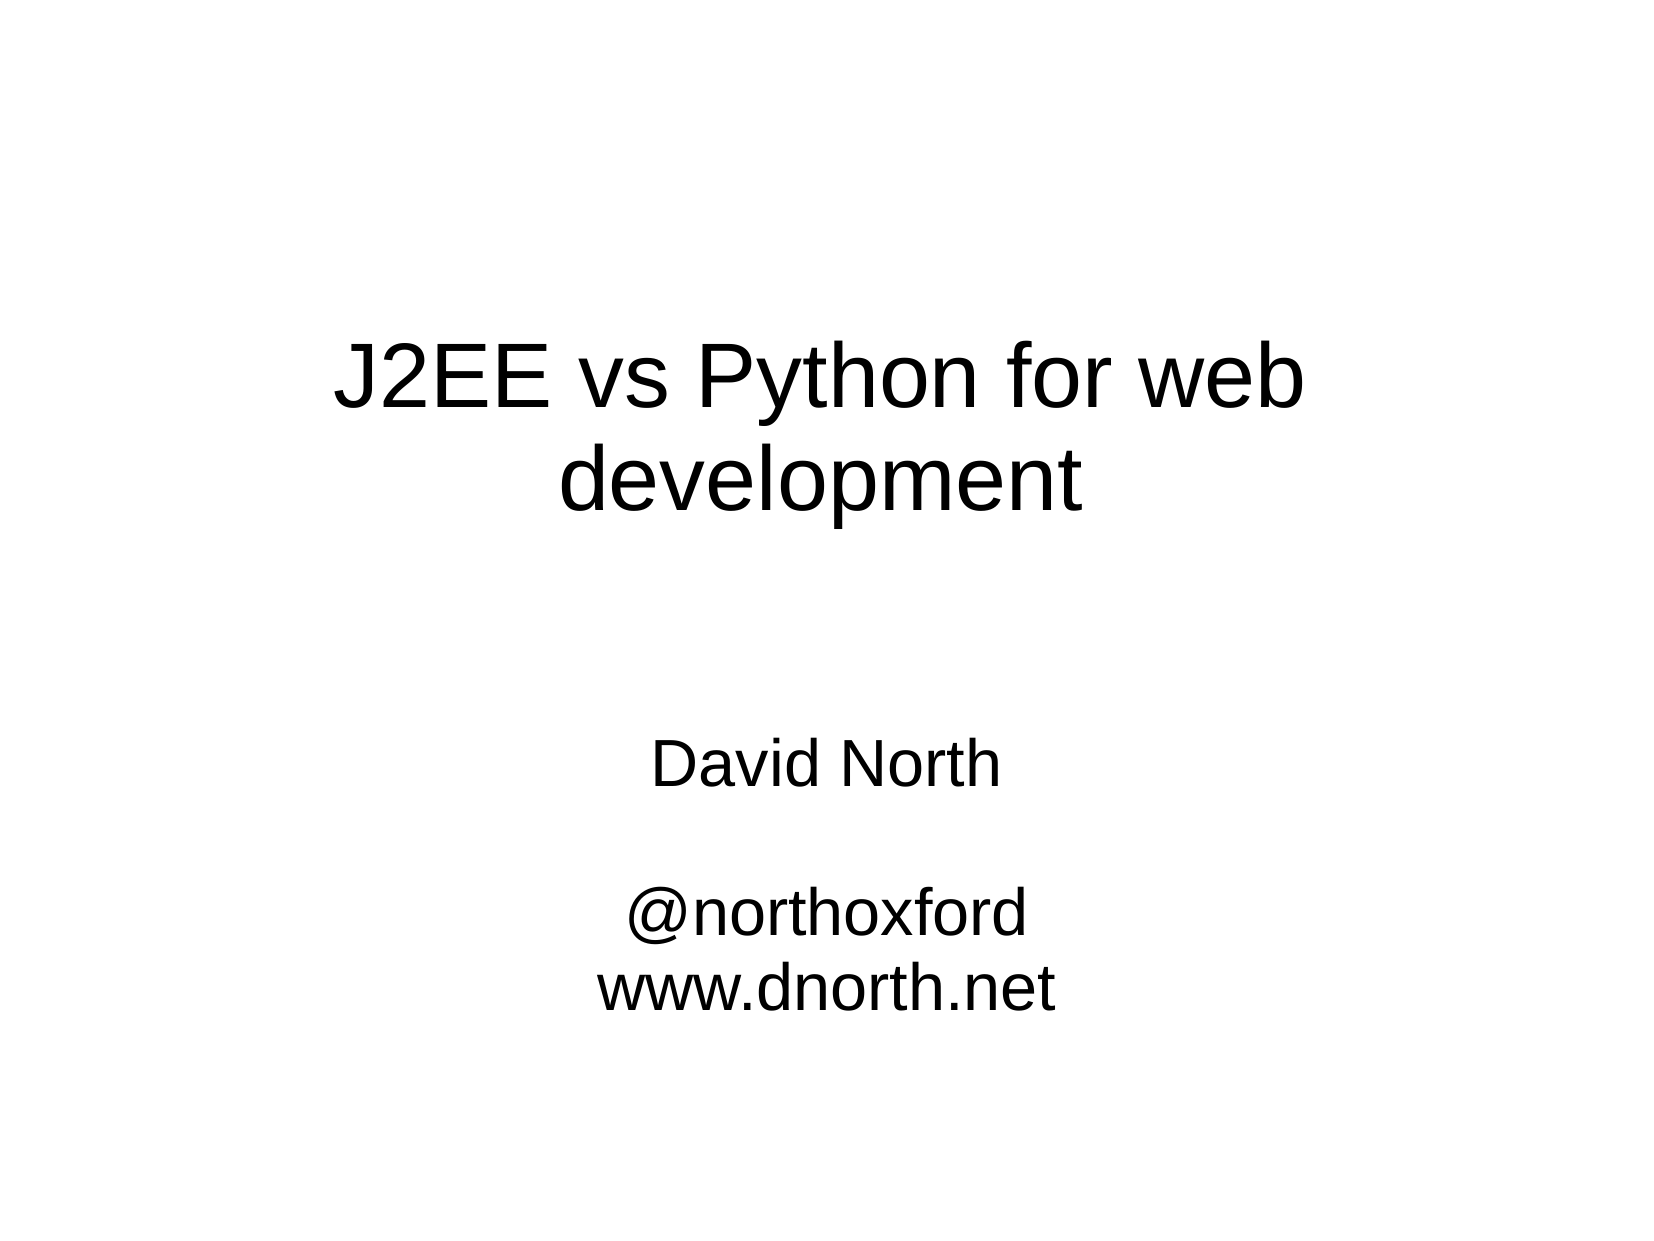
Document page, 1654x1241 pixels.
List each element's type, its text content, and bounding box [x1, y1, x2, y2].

title J2EE vs Python for web development [76, 324, 1565, 530]
subtitle David North @northoxford www.dnorth.net [82, 649, 1571, 1102]
